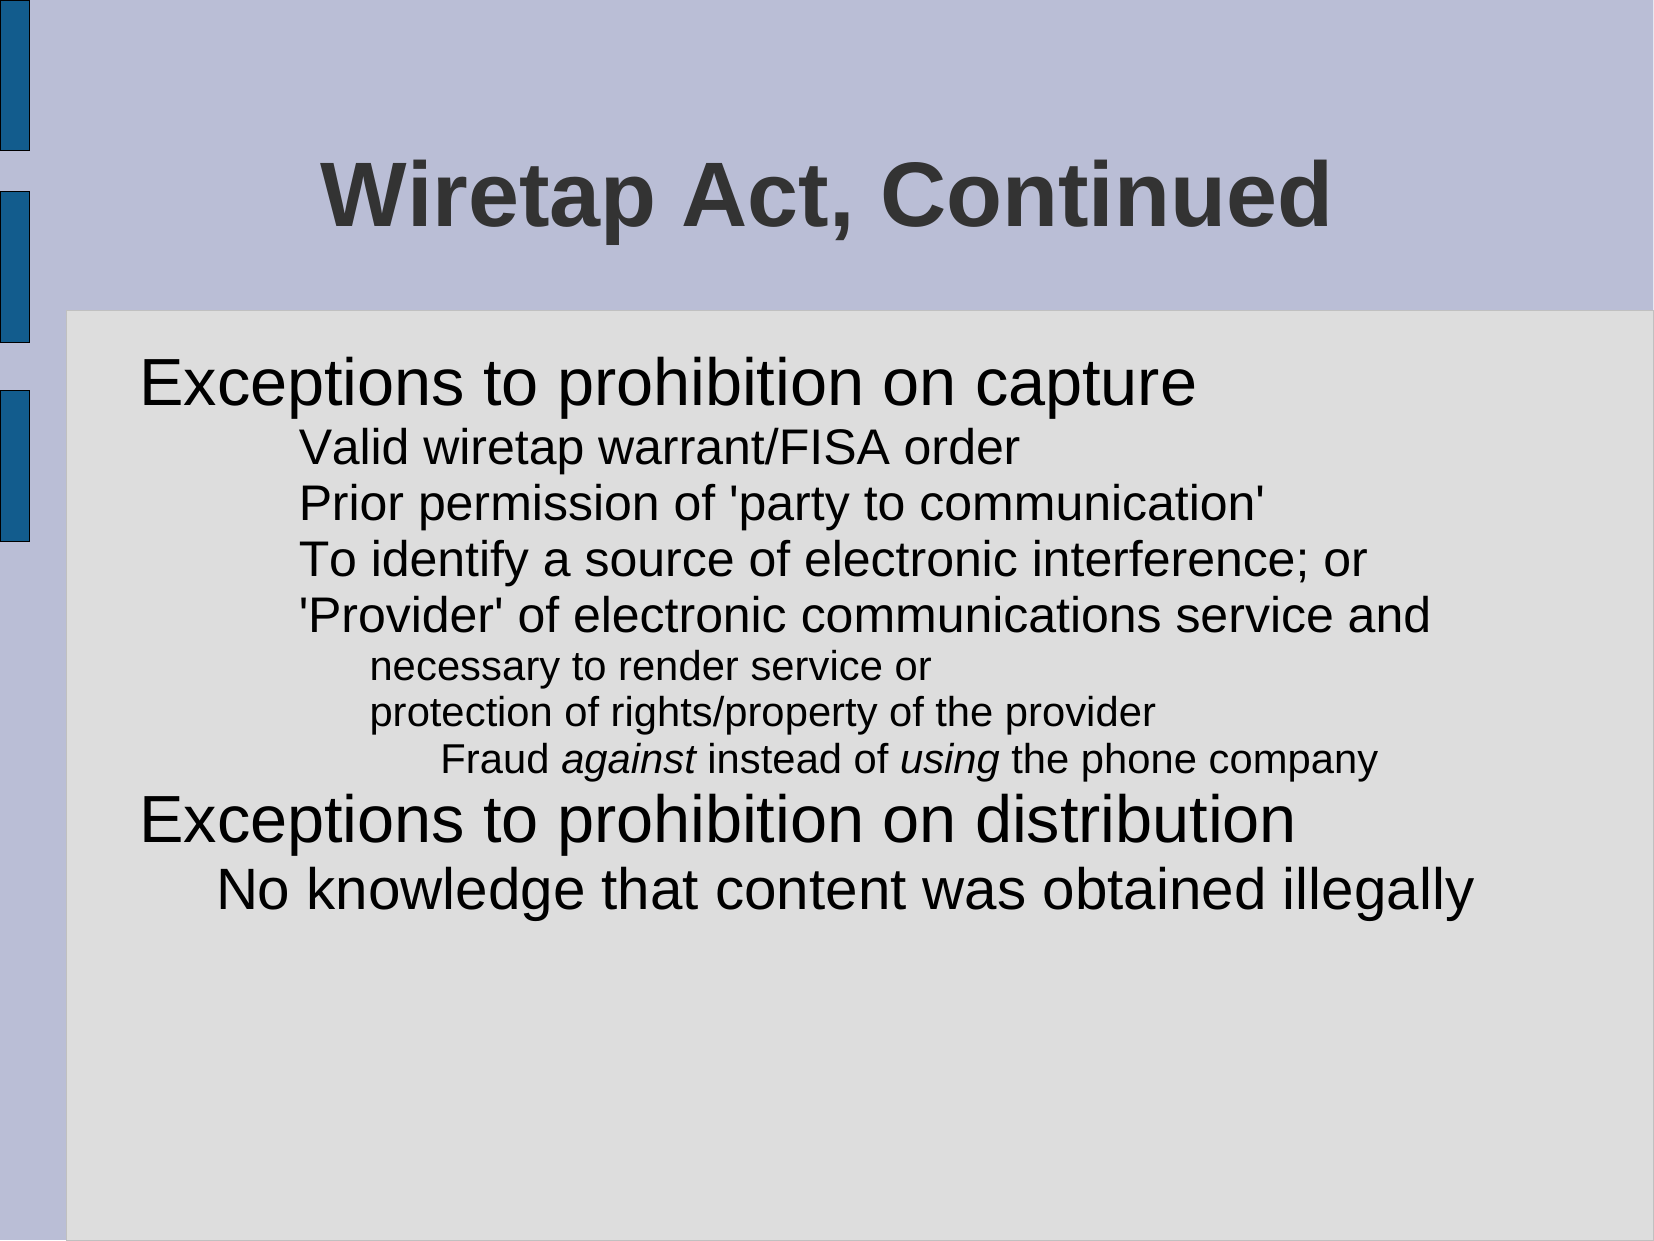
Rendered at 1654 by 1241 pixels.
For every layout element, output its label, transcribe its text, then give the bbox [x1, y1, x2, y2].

title Wiretap Act, Continued [121, 98, 1534, 291]
list Exceptions to prohibition on capture Valid wiretap warrant/FISA order Prior permission of 'party to communication' To identify a source of electronic interference; or 'Provider' of electronic communications service and necessary to render service or protection of rights/property of the provider Fraud against instead of using the phone company Exceptions to prohibition on distribution No knowledge that content was obtained illegally [121, 344, 1534, 1112]
